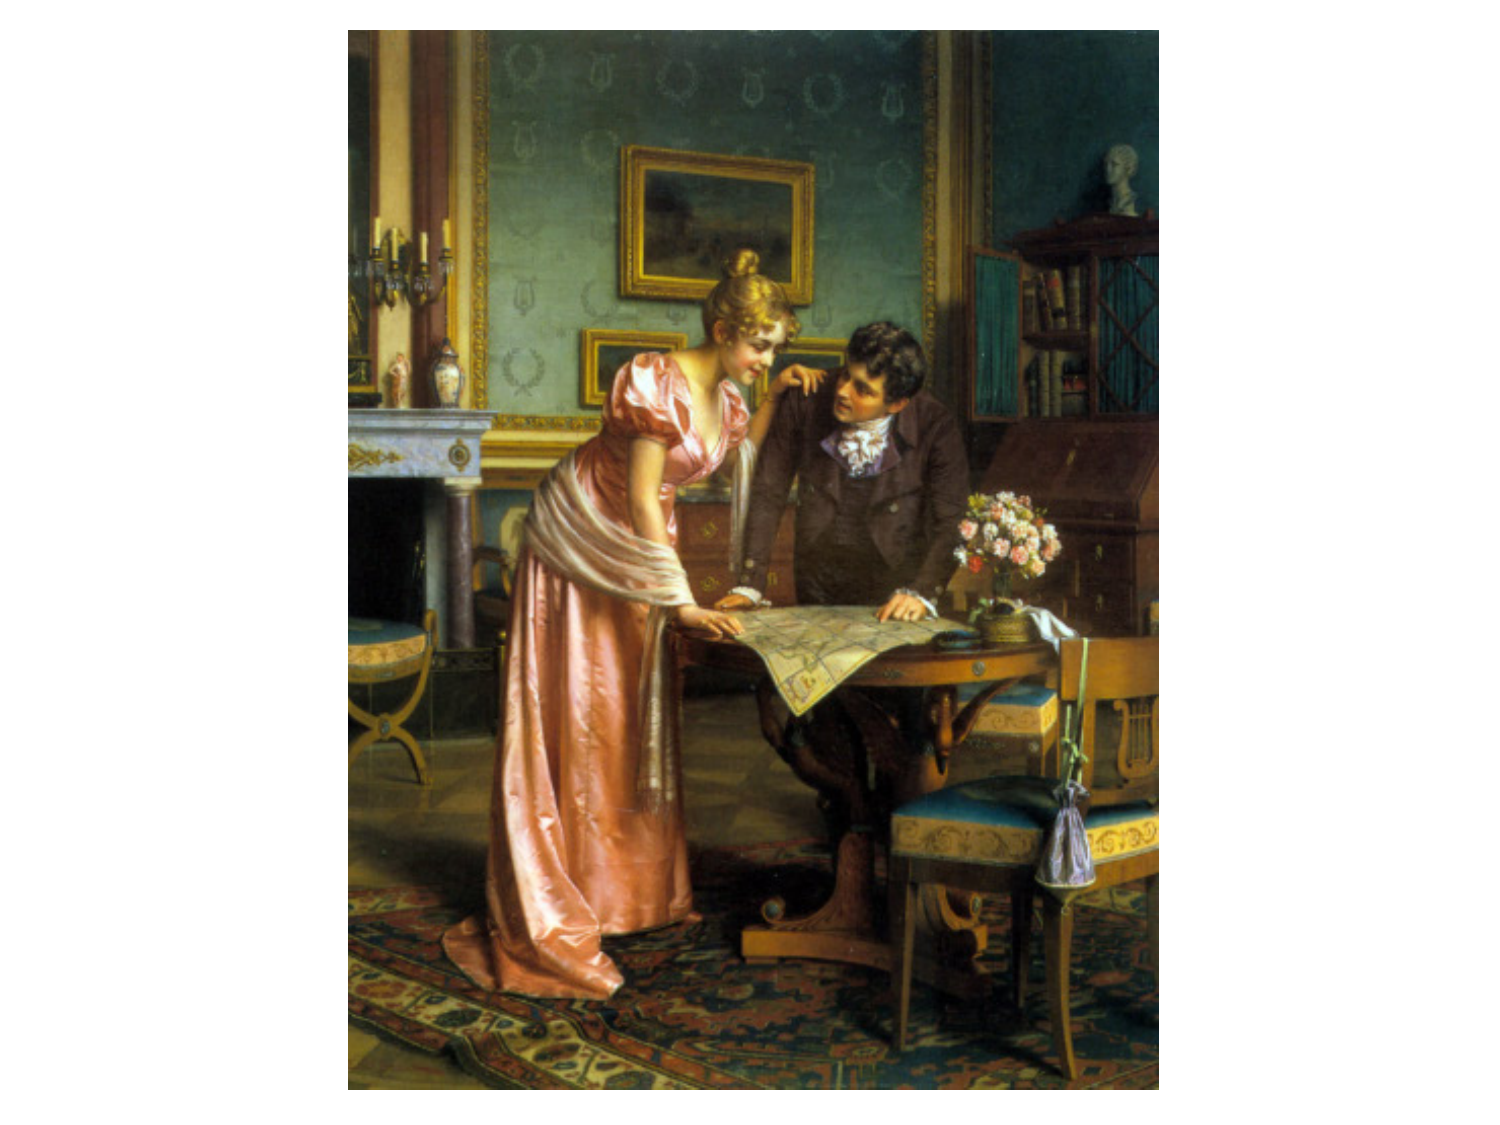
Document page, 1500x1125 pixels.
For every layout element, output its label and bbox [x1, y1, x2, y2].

picture [348, 30, 1159, 1090]
